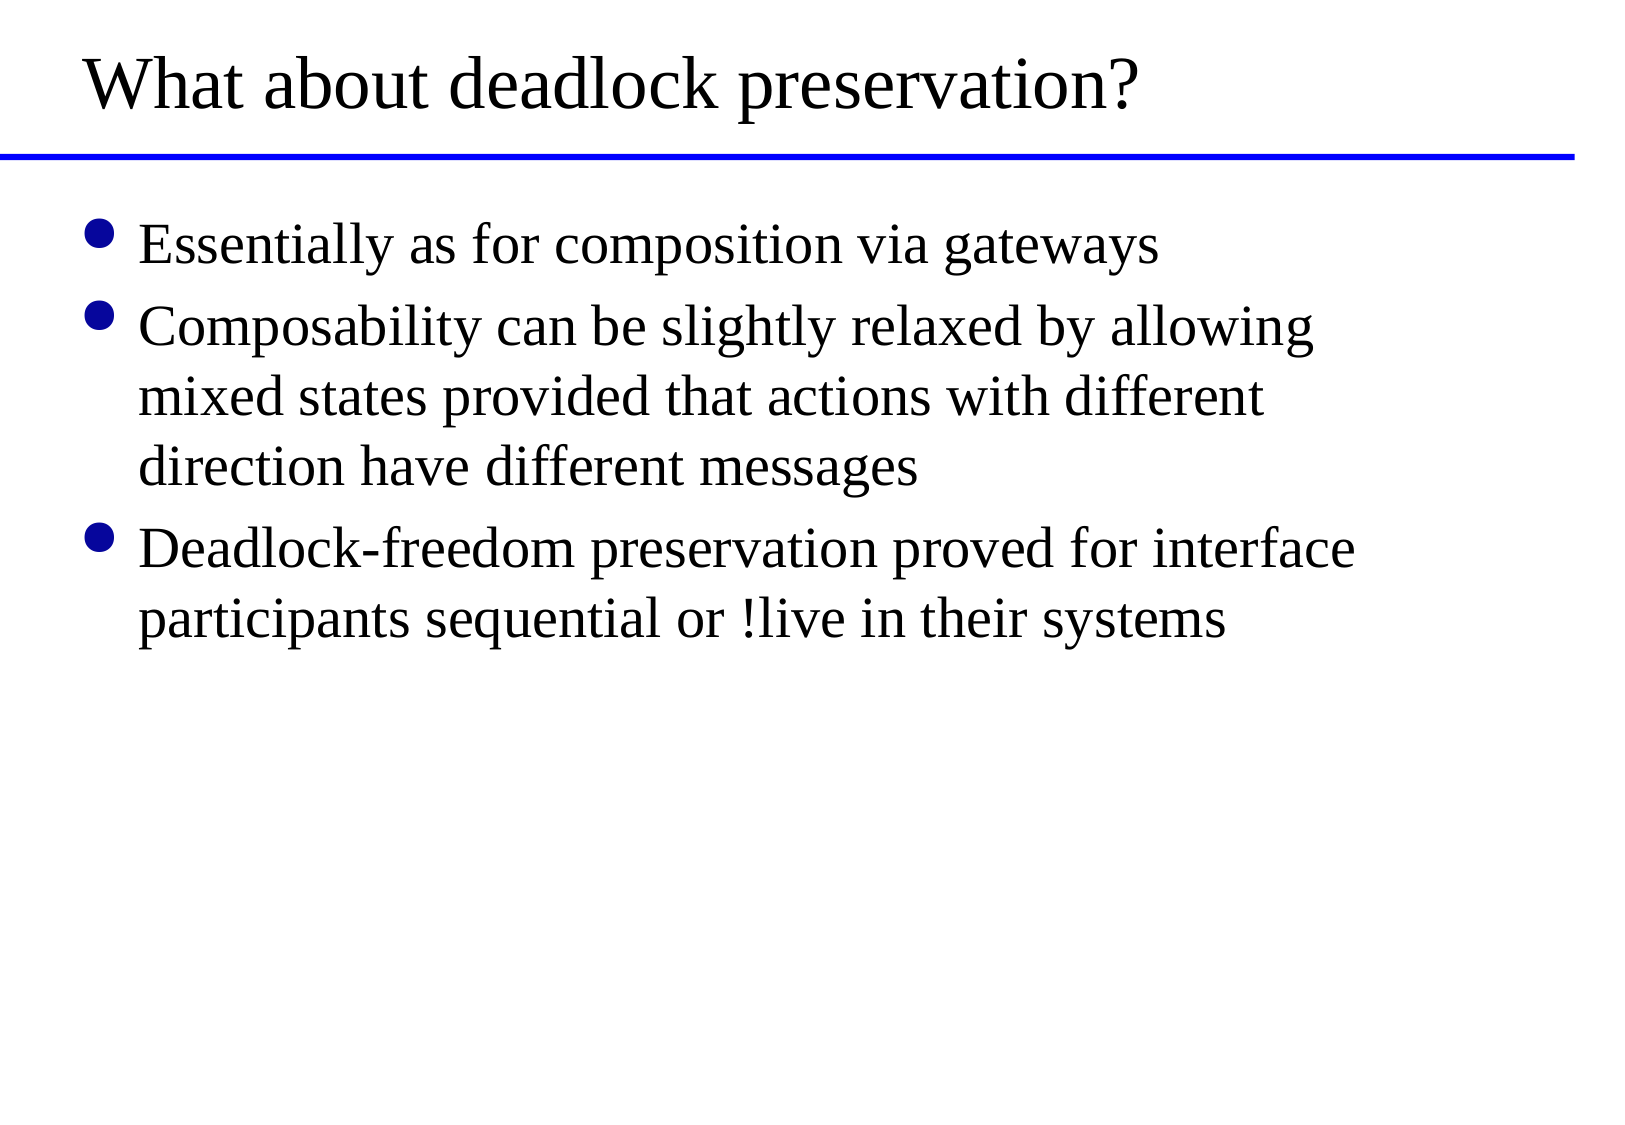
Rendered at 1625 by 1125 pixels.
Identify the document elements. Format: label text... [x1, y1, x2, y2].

list Essentially as for composition via gateways Composability can be slightly relaxed by allowing mixed states provided that actions with different direction have different messages Deadlock-freedom preservation proved for interface participants sequential or !live in their systems [67, 198, 1478, 1061]
title What about deadlock preservation? [67, 27, 1544, 131]
